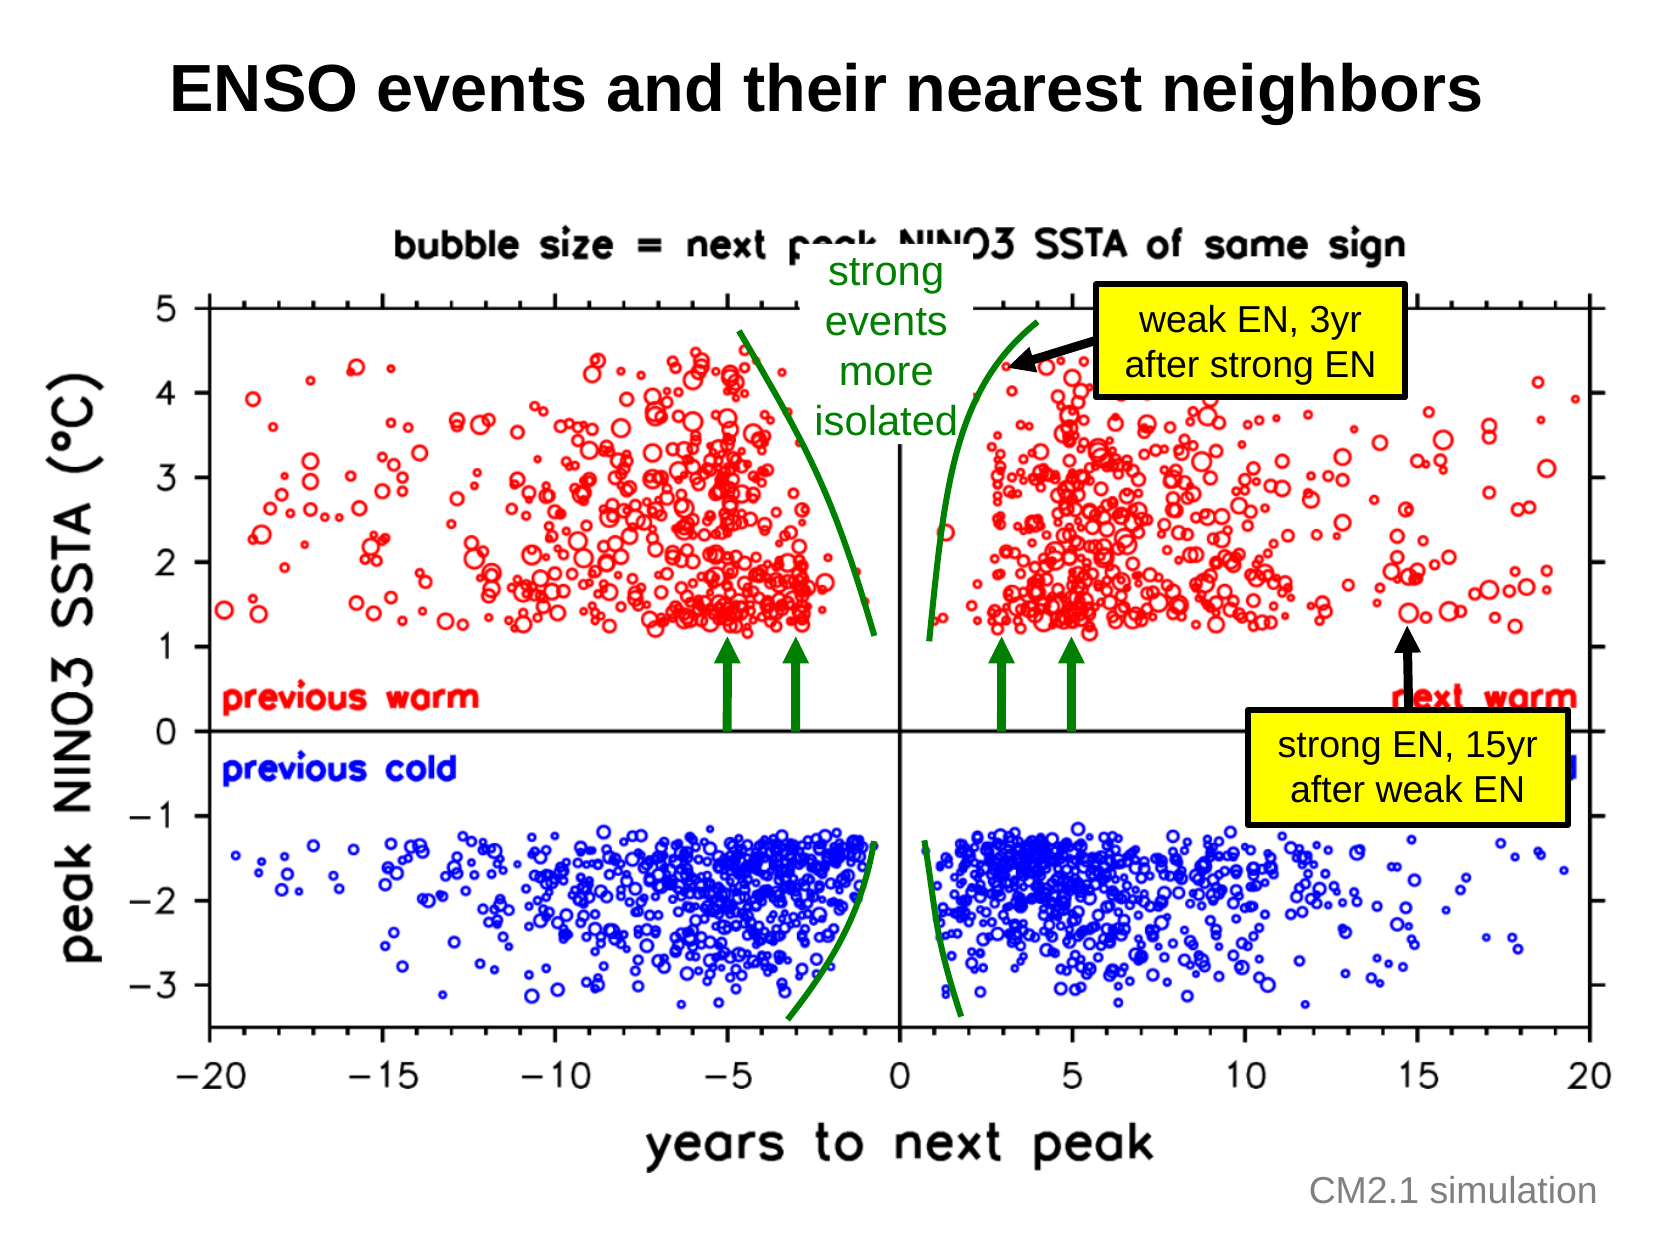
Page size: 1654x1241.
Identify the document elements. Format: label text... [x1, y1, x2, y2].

picture [29, 198, 1654, 1173]
text_box weak EN, 3yr after strong EN [1096, 284, 1406, 398]
text_box strong EN, 15yr after weak EN [1247, 709, 1568, 825]
text_box ENSO events and their nearest neighbors [39, 32, 1615, 125]
text_box strong events more isolated [799, 243, 974, 445]
text_box CM2.1 simulation [1236, 1163, 1654, 1221]
